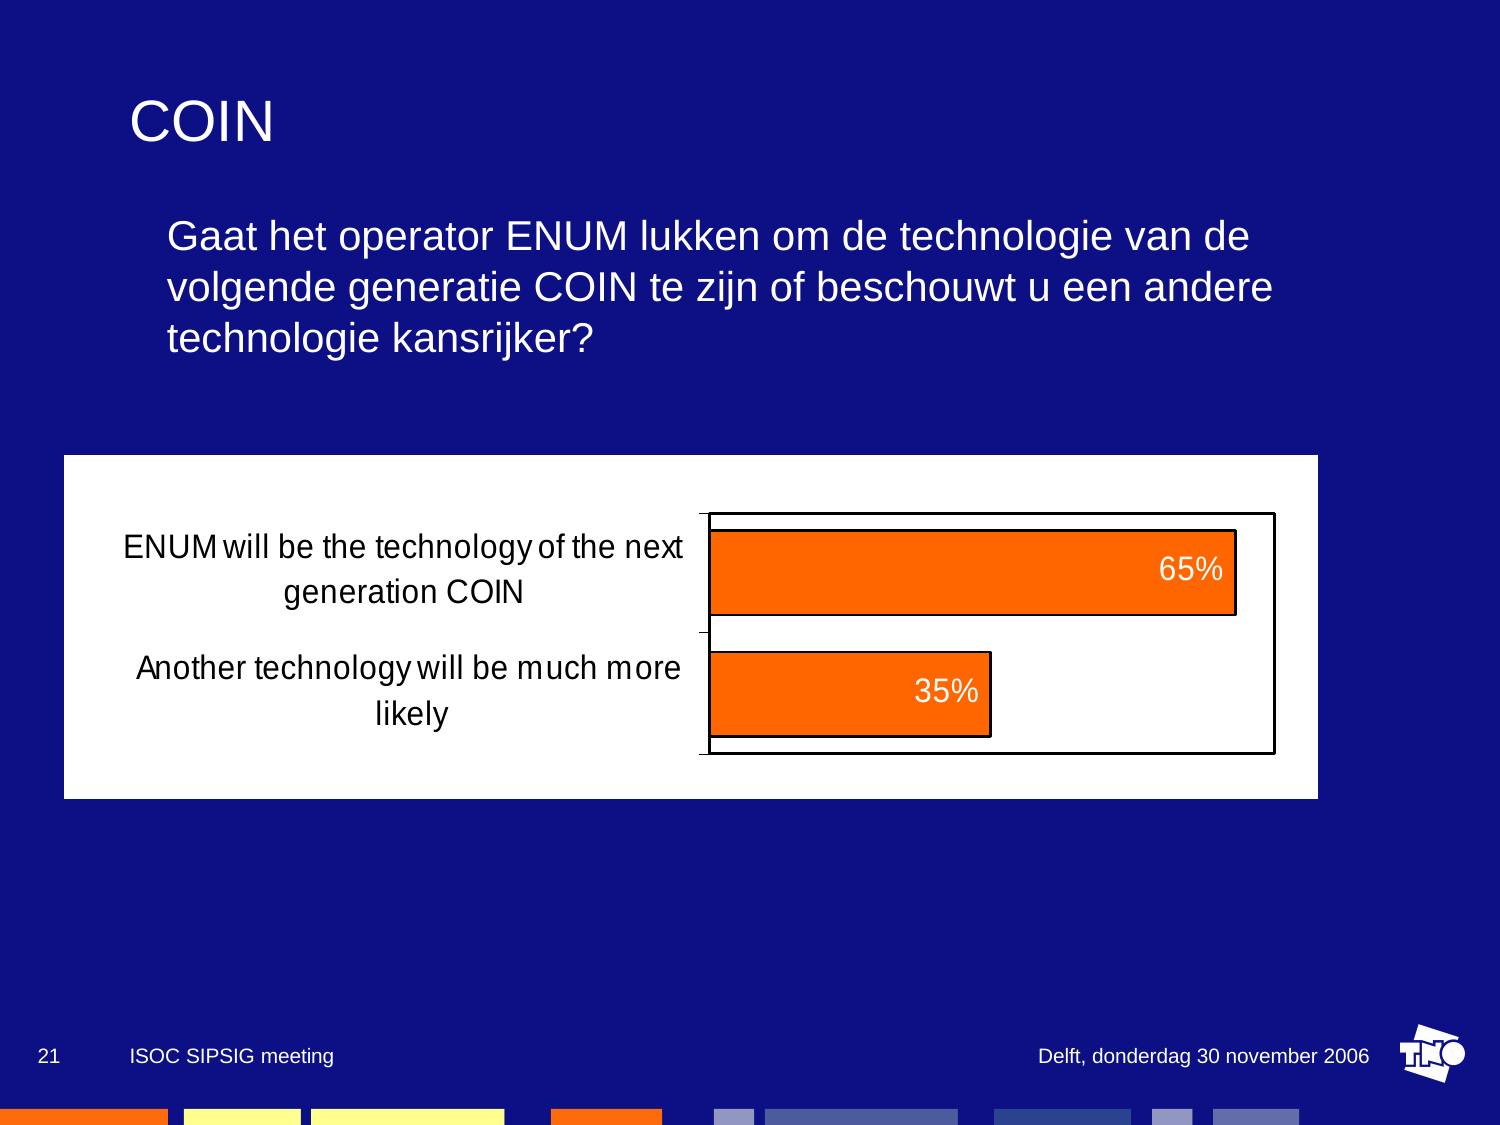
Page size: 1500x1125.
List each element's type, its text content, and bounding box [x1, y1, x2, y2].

picture [1400, 1024, 1465, 1083]
text_box Gaat het operator ENUM lukken om de technologie van de volgende generatie COIN te zijn of beschouwt u een andere technologie kansrijker? [135, 208, 1376, 358]
text_box [64, 456, 1317, 799]
title COIN [129, 88, 1370, 223]
picture [104, 499, 1296, 780]
